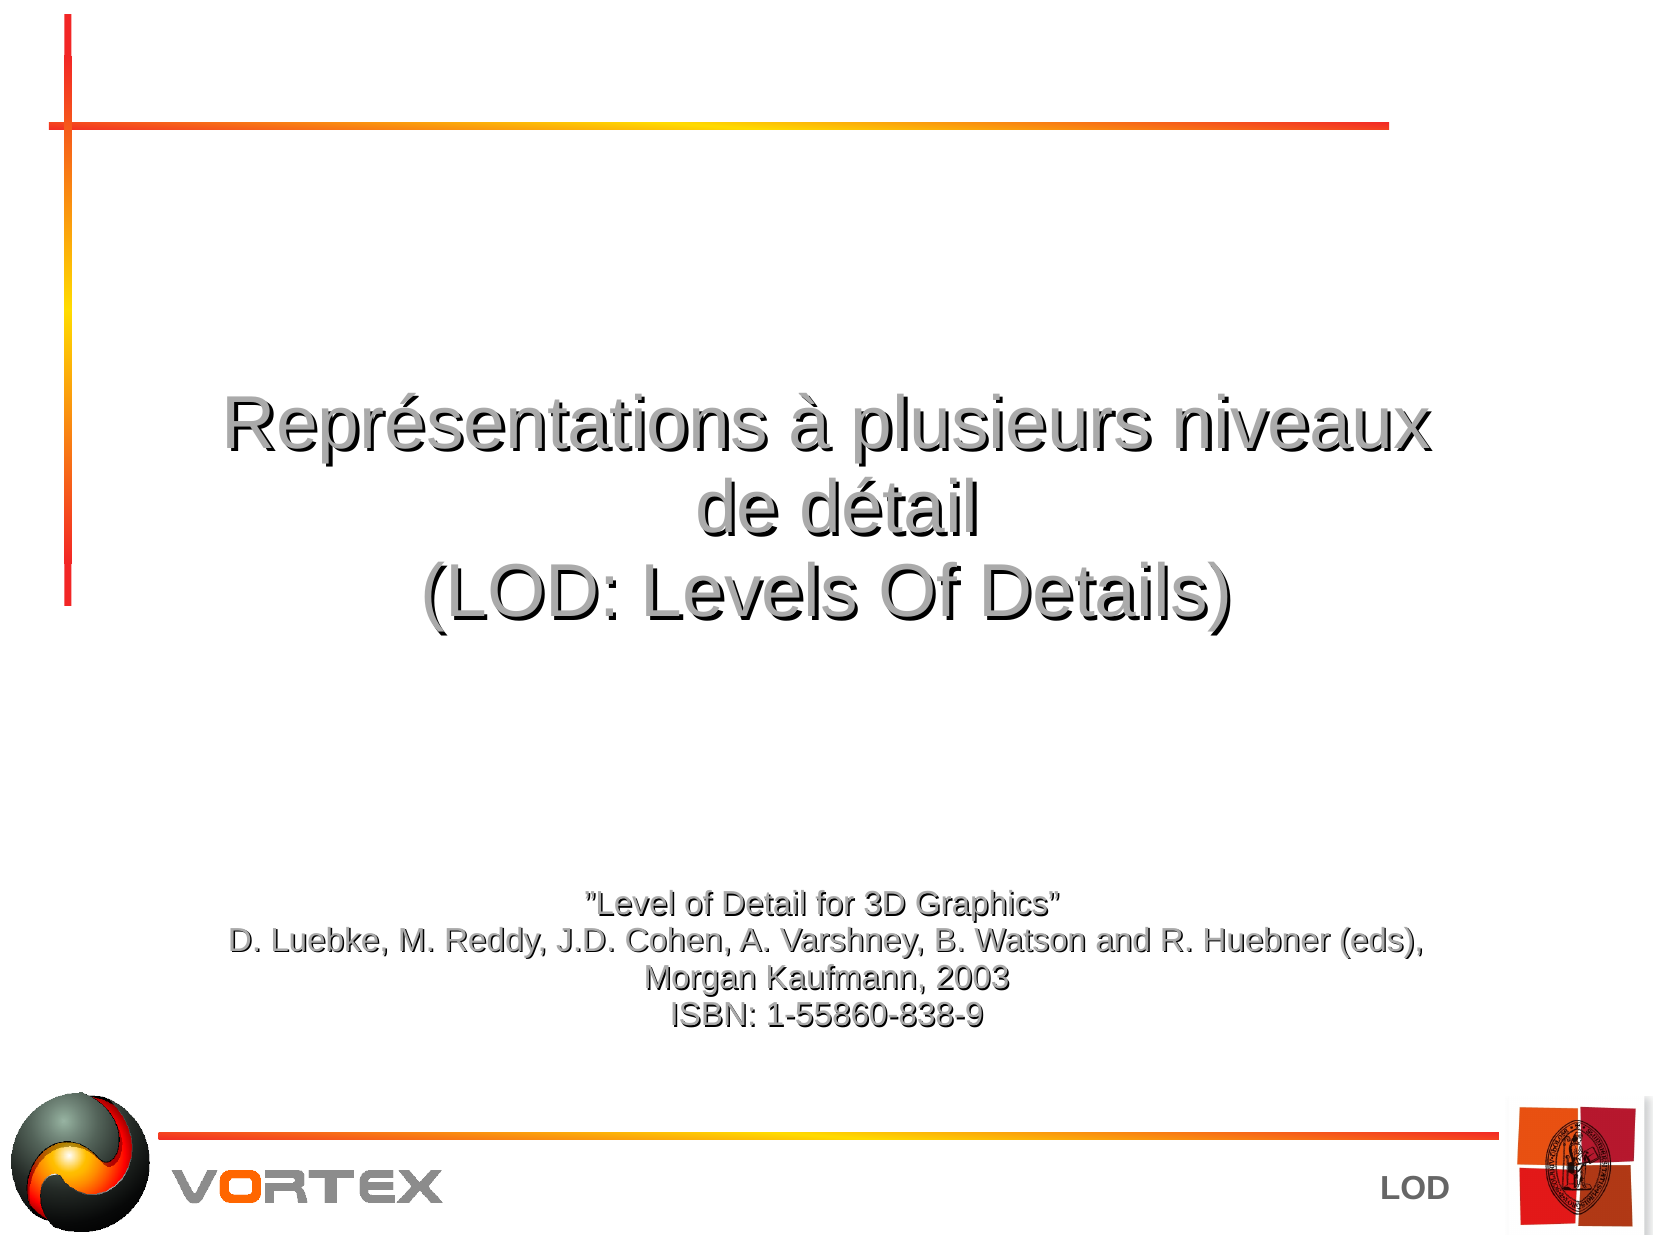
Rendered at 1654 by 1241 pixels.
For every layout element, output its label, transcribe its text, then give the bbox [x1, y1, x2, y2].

picture [11, 1094, 443, 1232]
title Représentations à plusieurs niveaux de détail (LOD: Levels Of Details) ”Level of Detail for 3D Graphics” D. Luebke, M. Reddy, J.D. Cohen, A. Varshney, B. Watson and R. Huebner (eds), Morgan Kaufmann, 2003 ISBN: 1-55860-838-9 [0, 319, 1654, 1094]
picture [1505, 1096, 1653, 1235]
